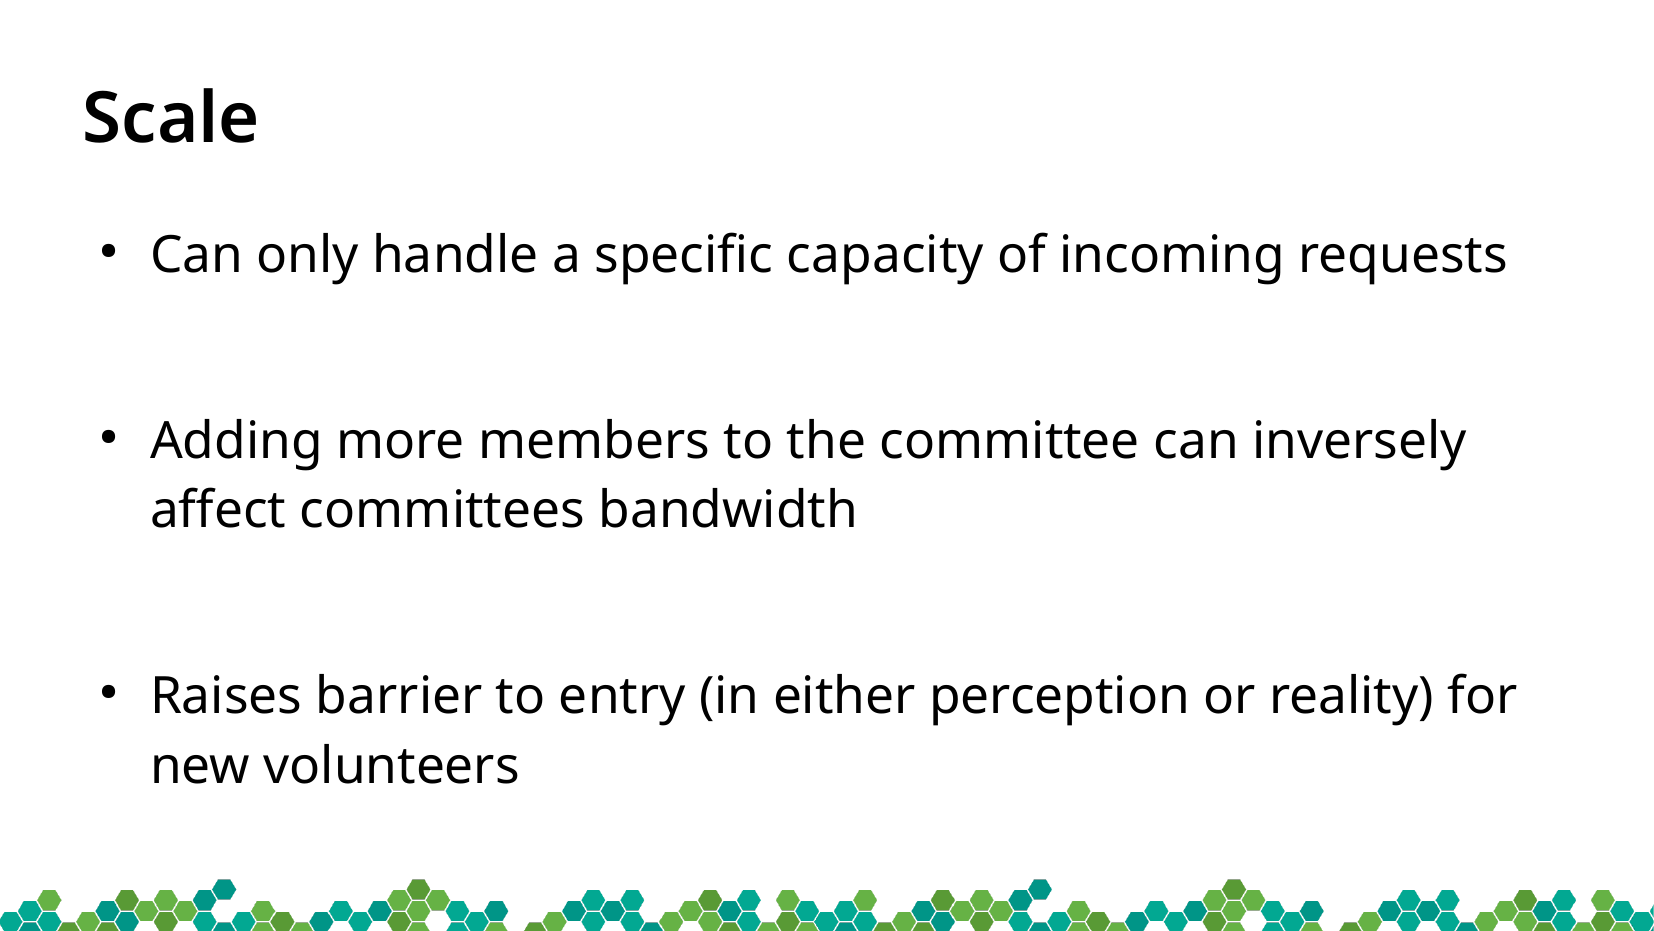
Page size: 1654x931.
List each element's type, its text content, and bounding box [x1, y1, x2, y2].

picture [0, 871, 1654, 931]
list Can only handle a specific capacity of incoming requests Adding more members to the committee can inversely affect committees bandwidth Raises barrier to entry (in either perception or reality) for new volunteers [82, 217, 1571, 811]
title Scale [82, 37, 1571, 193]
